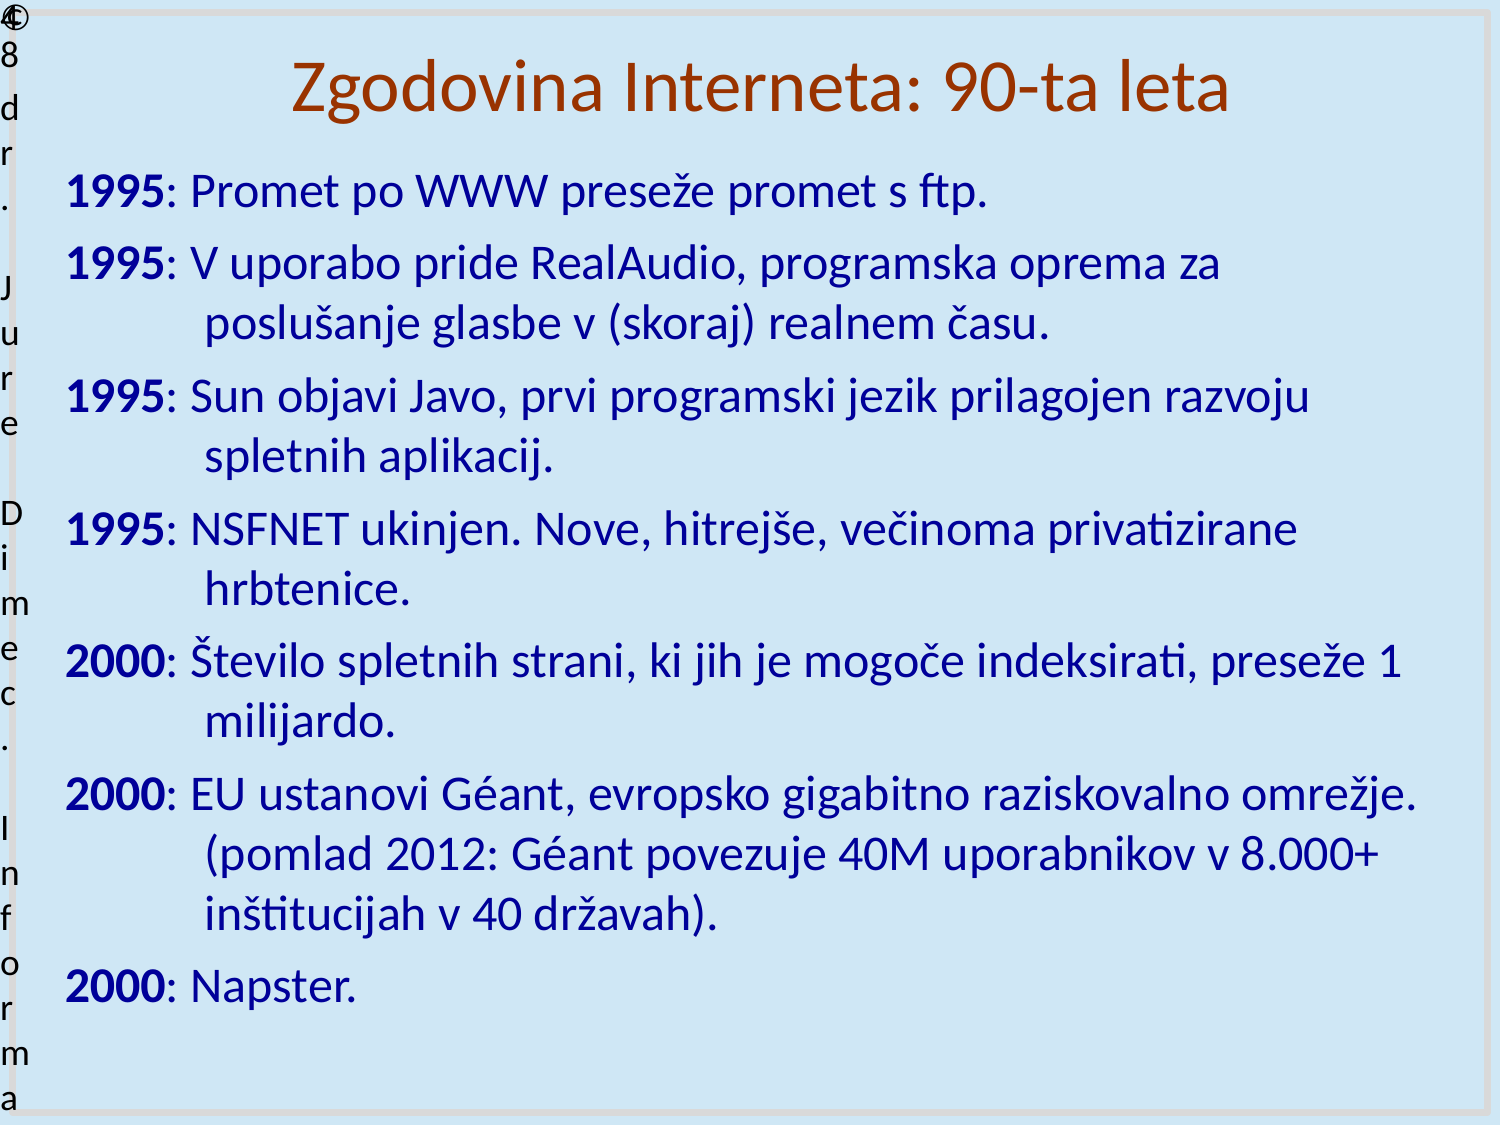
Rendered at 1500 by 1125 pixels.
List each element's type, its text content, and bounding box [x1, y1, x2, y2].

text_box 1995: Promet po WWW preseže promet s ftp. 1995: V uporabo pride RealAudio, programska oprema za poslušanje glasbe v (skoraj) realnem času. 1995: Sun objavi Javo, prvi programski jezik prilagojen razvoju spletnih aplikacij. 1995: NSFNET ukinjen. Nove, hitrejše, večinoma privatizirane hrbtenice. 2000: Število spletnih strani, ki jih je mogoče indeksirati, preseže 1 milijardo. 2000: EU ustanovi Géant, evropsko gigabitno raziskovalno omrežje. (pomlad 2012: Géant povezuje 40M uporabnikov v 8.000+ inštitucijah v 40 državah). 2000: Napster. [49, 149, 1463, 1020]
title Zgodovina Interneta: 90-ta leta [41, 37, 1483, 125]
